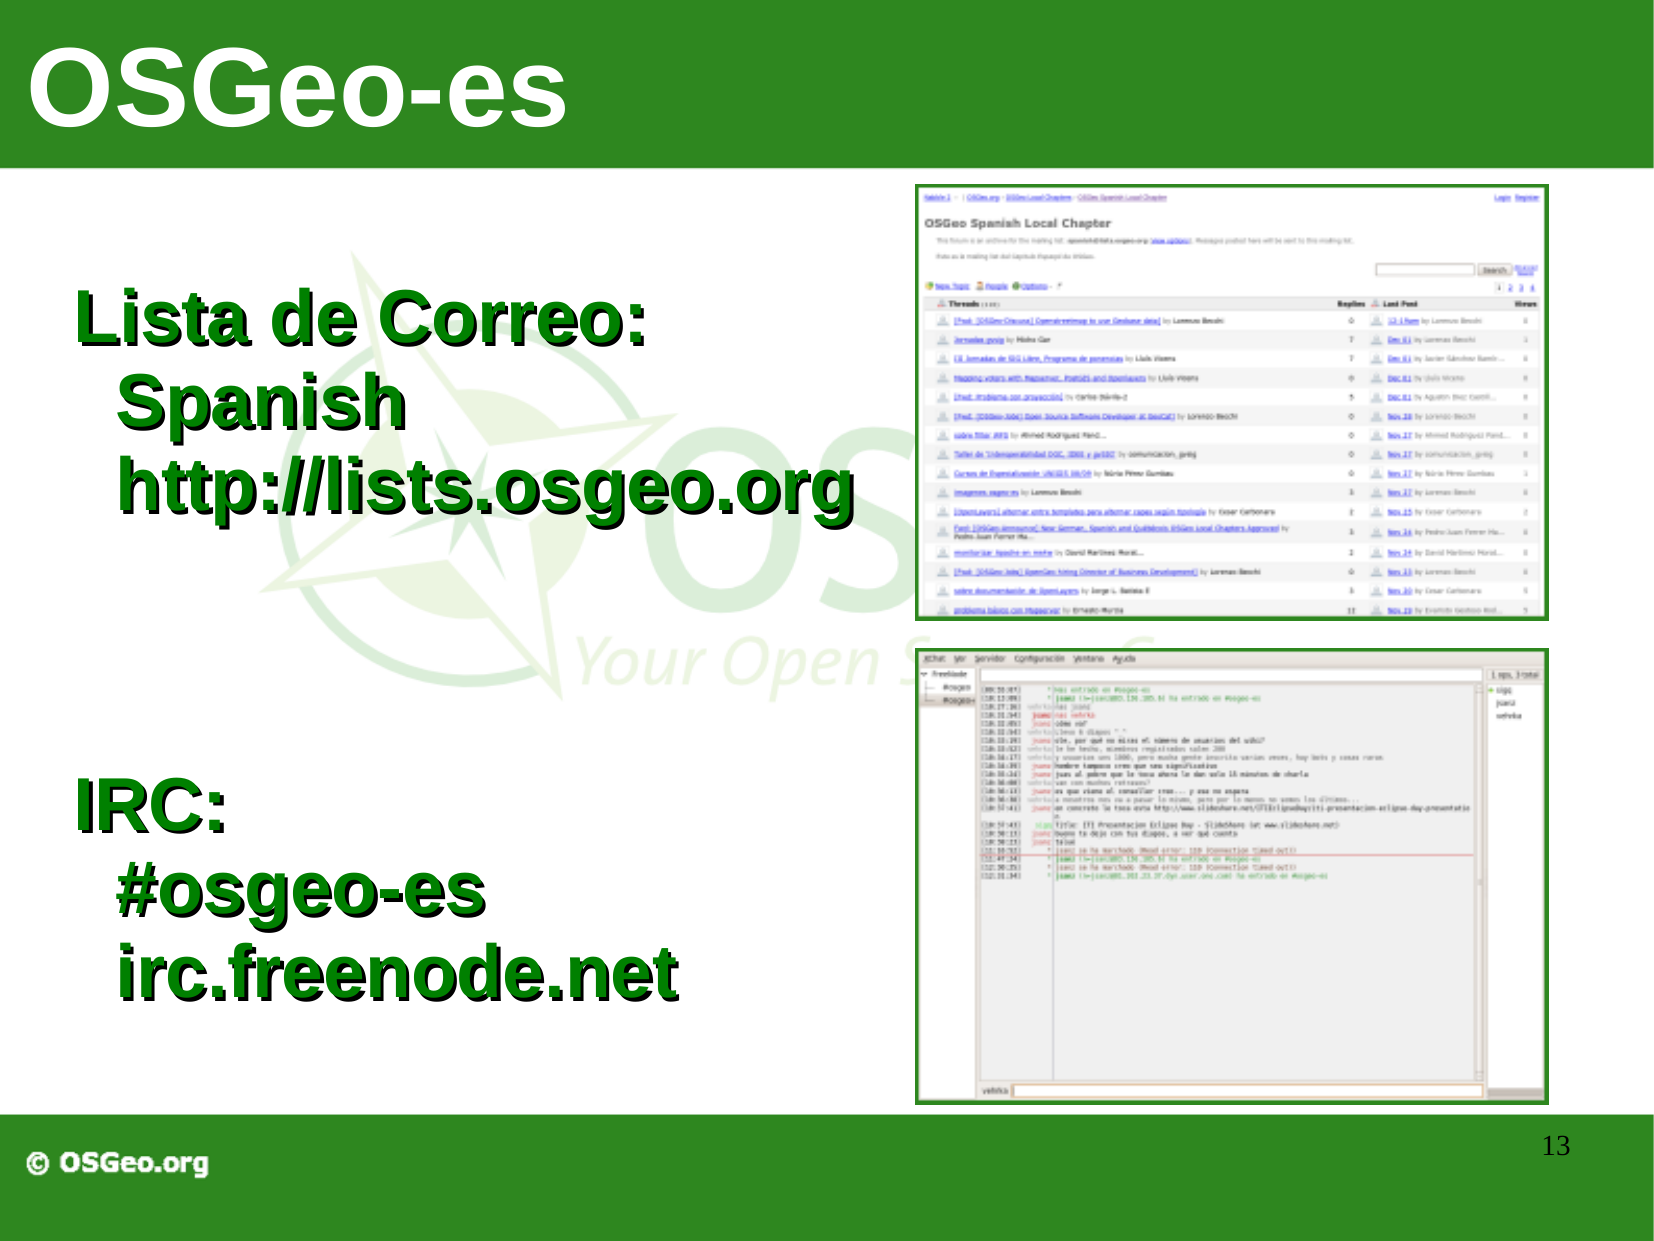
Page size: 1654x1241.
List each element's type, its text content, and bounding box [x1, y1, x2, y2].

picture [0, 0, 1654, 1241]
text_box IRC: #osgeo-es irc.freenode.net [59, 754, 857, 1060]
text_box Lista de Correo: Spanish http://lists.osgeo.org [59, 267, 916, 573]
text_box OSGeo-es [12, 17, 586, 178]
